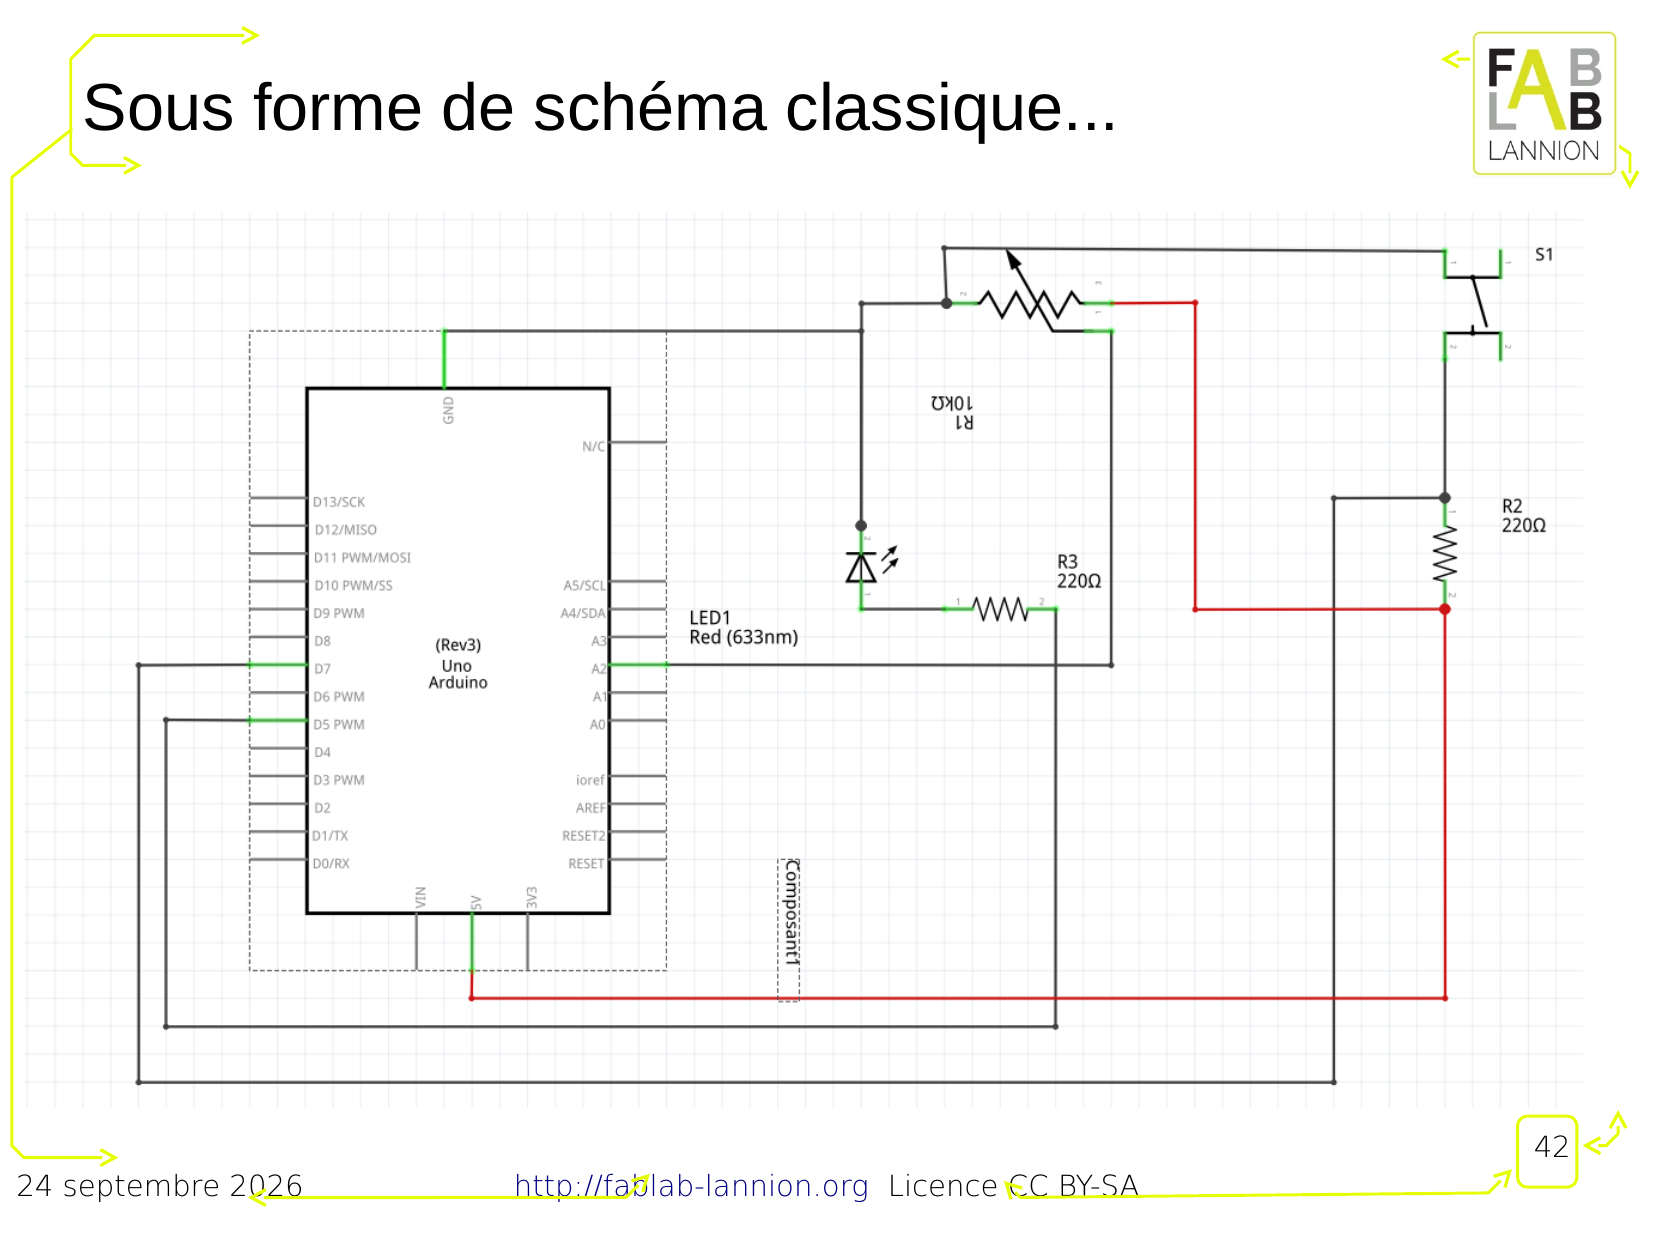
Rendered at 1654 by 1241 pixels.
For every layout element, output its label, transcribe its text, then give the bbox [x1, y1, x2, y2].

picture [23, 212, 1583, 1108]
picture [1470, 29, 1619, 178]
title Sous forme de schéma classique... [82, 49, 1441, 166]
